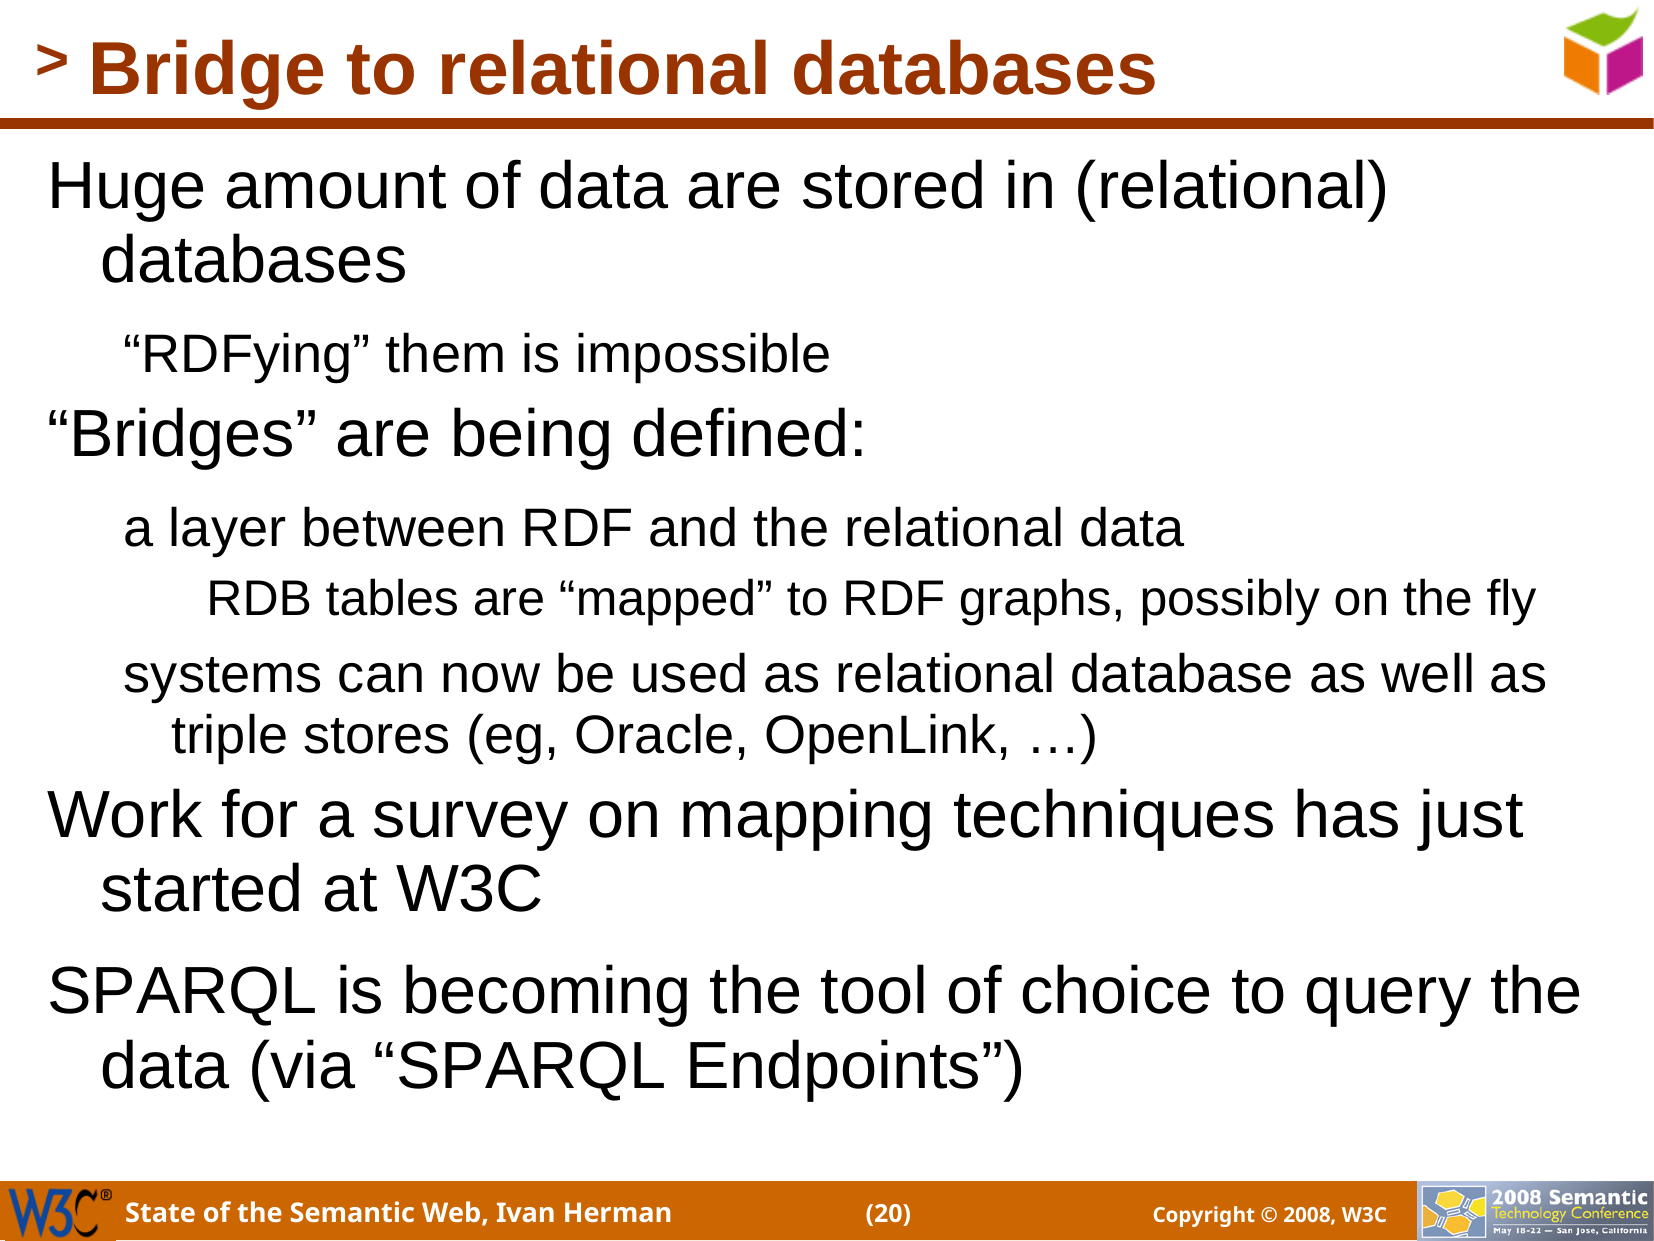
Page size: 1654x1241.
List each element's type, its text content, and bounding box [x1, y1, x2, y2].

picture [1564, 5, 1643, 95]
list Huge amount of data are stored in (relational) databases “RDFying” them is impossible “Bridges” are being defined: a layer between RDF and the relational data RDB tables are “mapped” to RDF graphs, possibly on the fly systems can now be used as relational database as well as triple stores (eg, Oracle, OpenLink, …) Work for a survey on mapping techniques has just started at W3C SPARQL is becoming the tool of choice to query the data (via “SPARQL Endpoints”) [29, 147, 1624, 1119]
picture [1417, 1181, 1654, 1241]
picture [5, 1186, 116, 1241]
title Bridge to relational databases [88, 14, 1488, 119]
